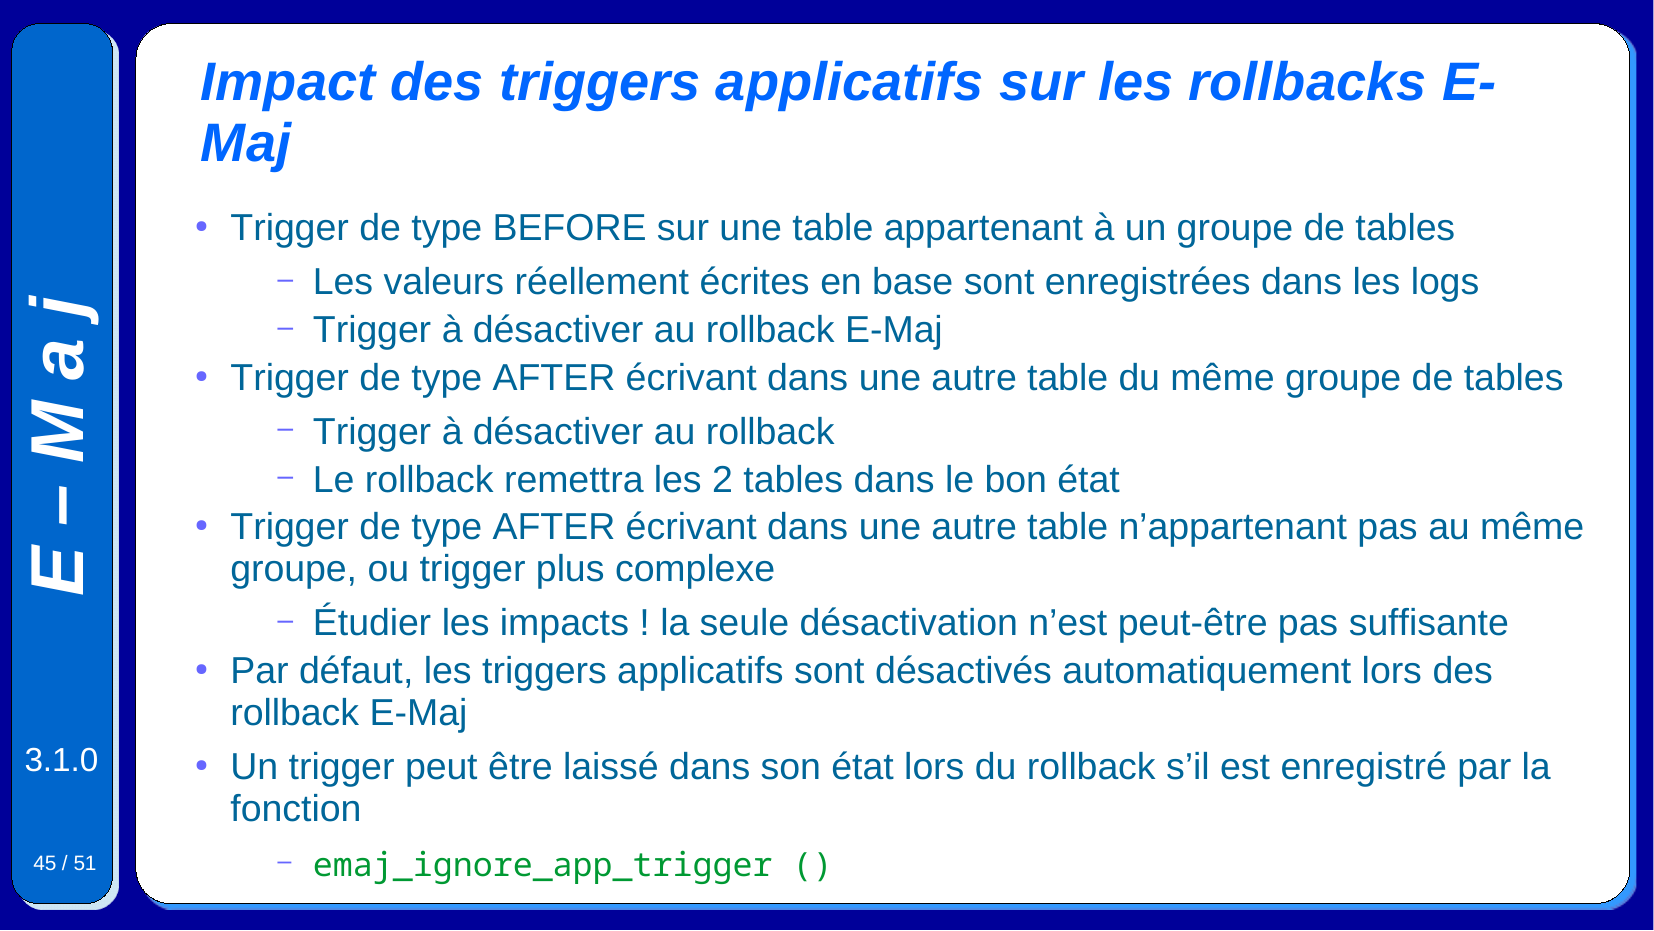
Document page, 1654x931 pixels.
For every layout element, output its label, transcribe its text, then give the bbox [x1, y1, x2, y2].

title Impact des triggers applicatifs sur les rollbacks E-Maj [200, 34, 1575, 191]
list Trigger de type BEFORE sur une table appartenant à un groupe de tables Les valeurs réellement écrites en base sont enregistrées dans les logs Trigger à désactiver au rollback E-Maj Trigger de type AFTER écrivant dans une autre table du même groupe de tables Trigger à désactiver au rollback Le rollback remettra les 2 tables dans le bon état Trigger de type AFTER écrivant dans une autre table n’appartenant pas au même groupe, ou trigger plus complexe Étudier les impacts ! la seule désactivation n’est peut-être pas suffisante Par défaut, les triggers applicatifs sont désactivés automatiquement lors des rollback E-Maj Un trigger peut être laissé dans son état lors du rollback s’il est enregistré par la fonction emaj_ignore_app_trigger () [177, 206, 1587, 880]
